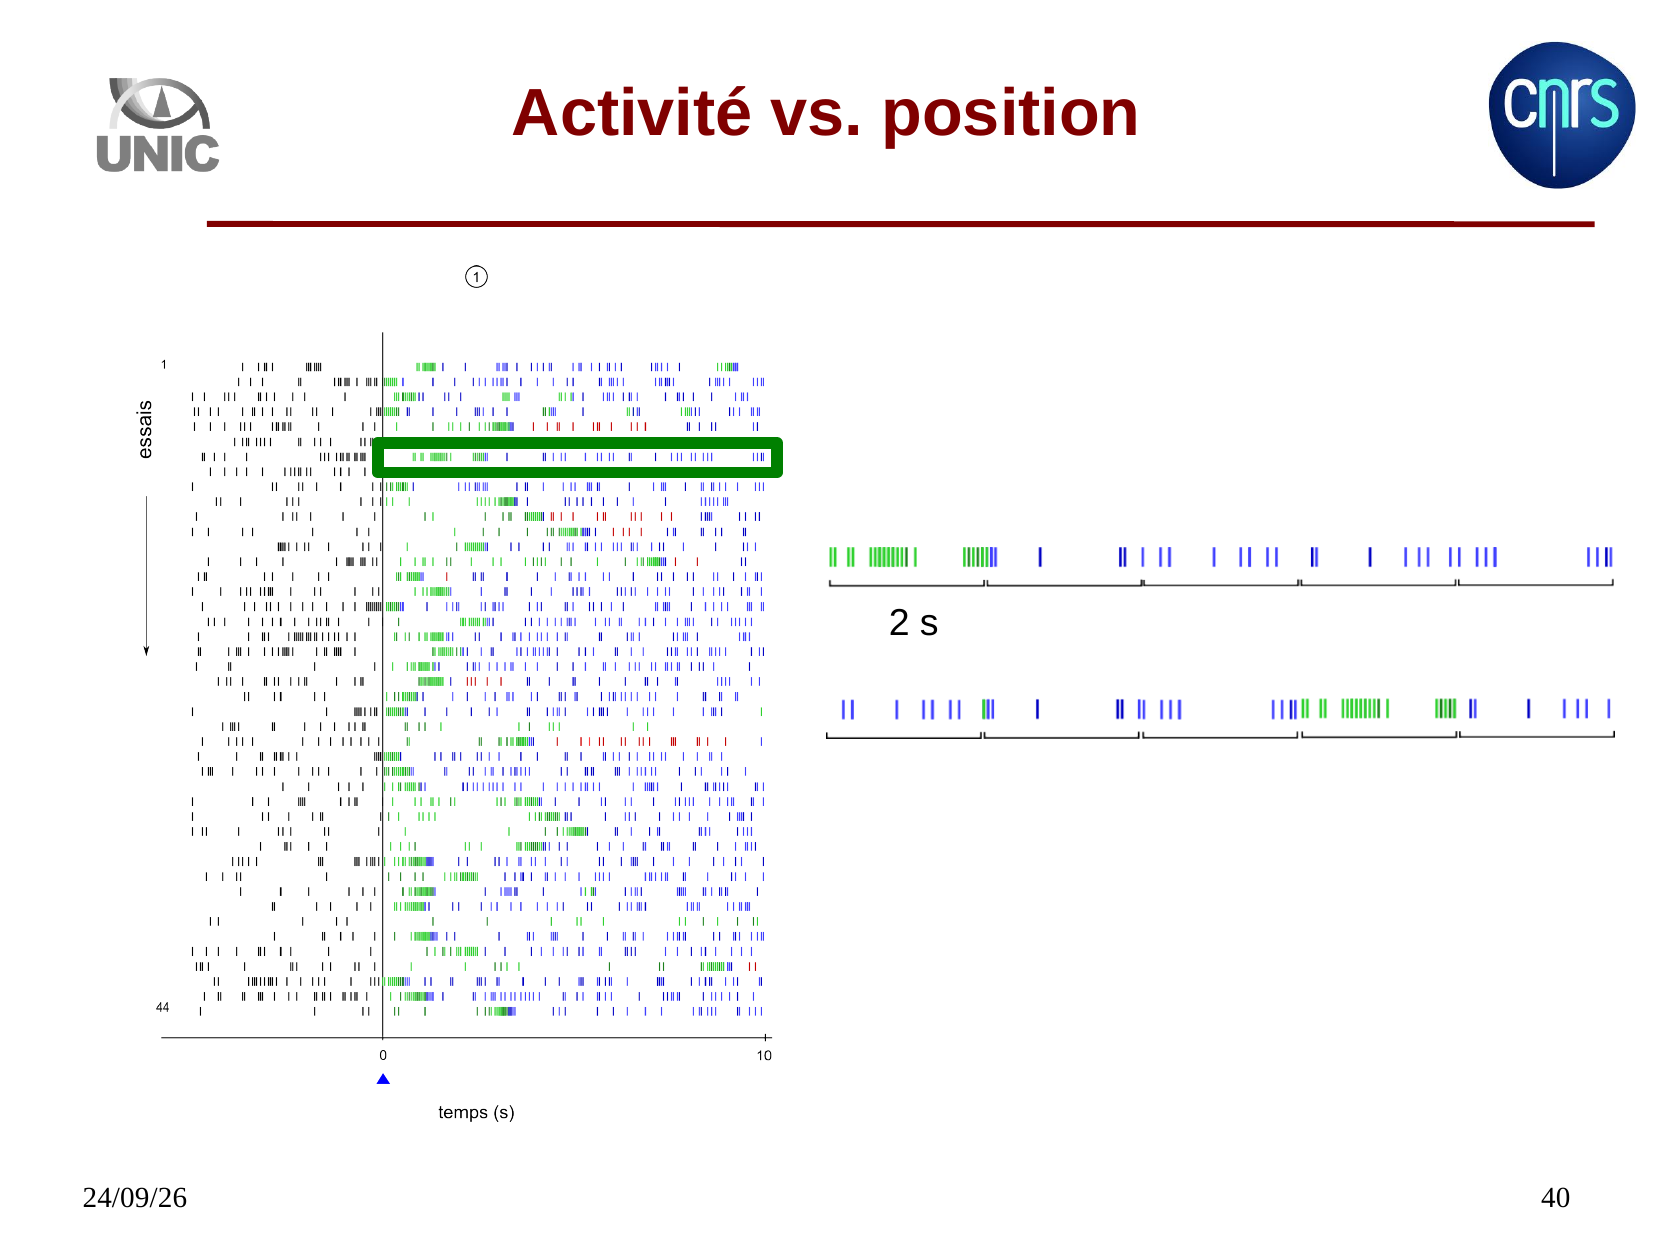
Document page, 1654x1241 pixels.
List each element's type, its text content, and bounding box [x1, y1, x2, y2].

text_box 2 s [874, 590, 954, 651]
title Activité vs. position [82, 17, 1571, 212]
picture [826, 547, 1615, 739]
text_box 13/02/12 [82, 1180, 468, 1215]
text_box <numéro> [1185, 1180, 1571, 1215]
picture [1571, 41, 1636, 189]
picture [80, 265, 798, 1123]
